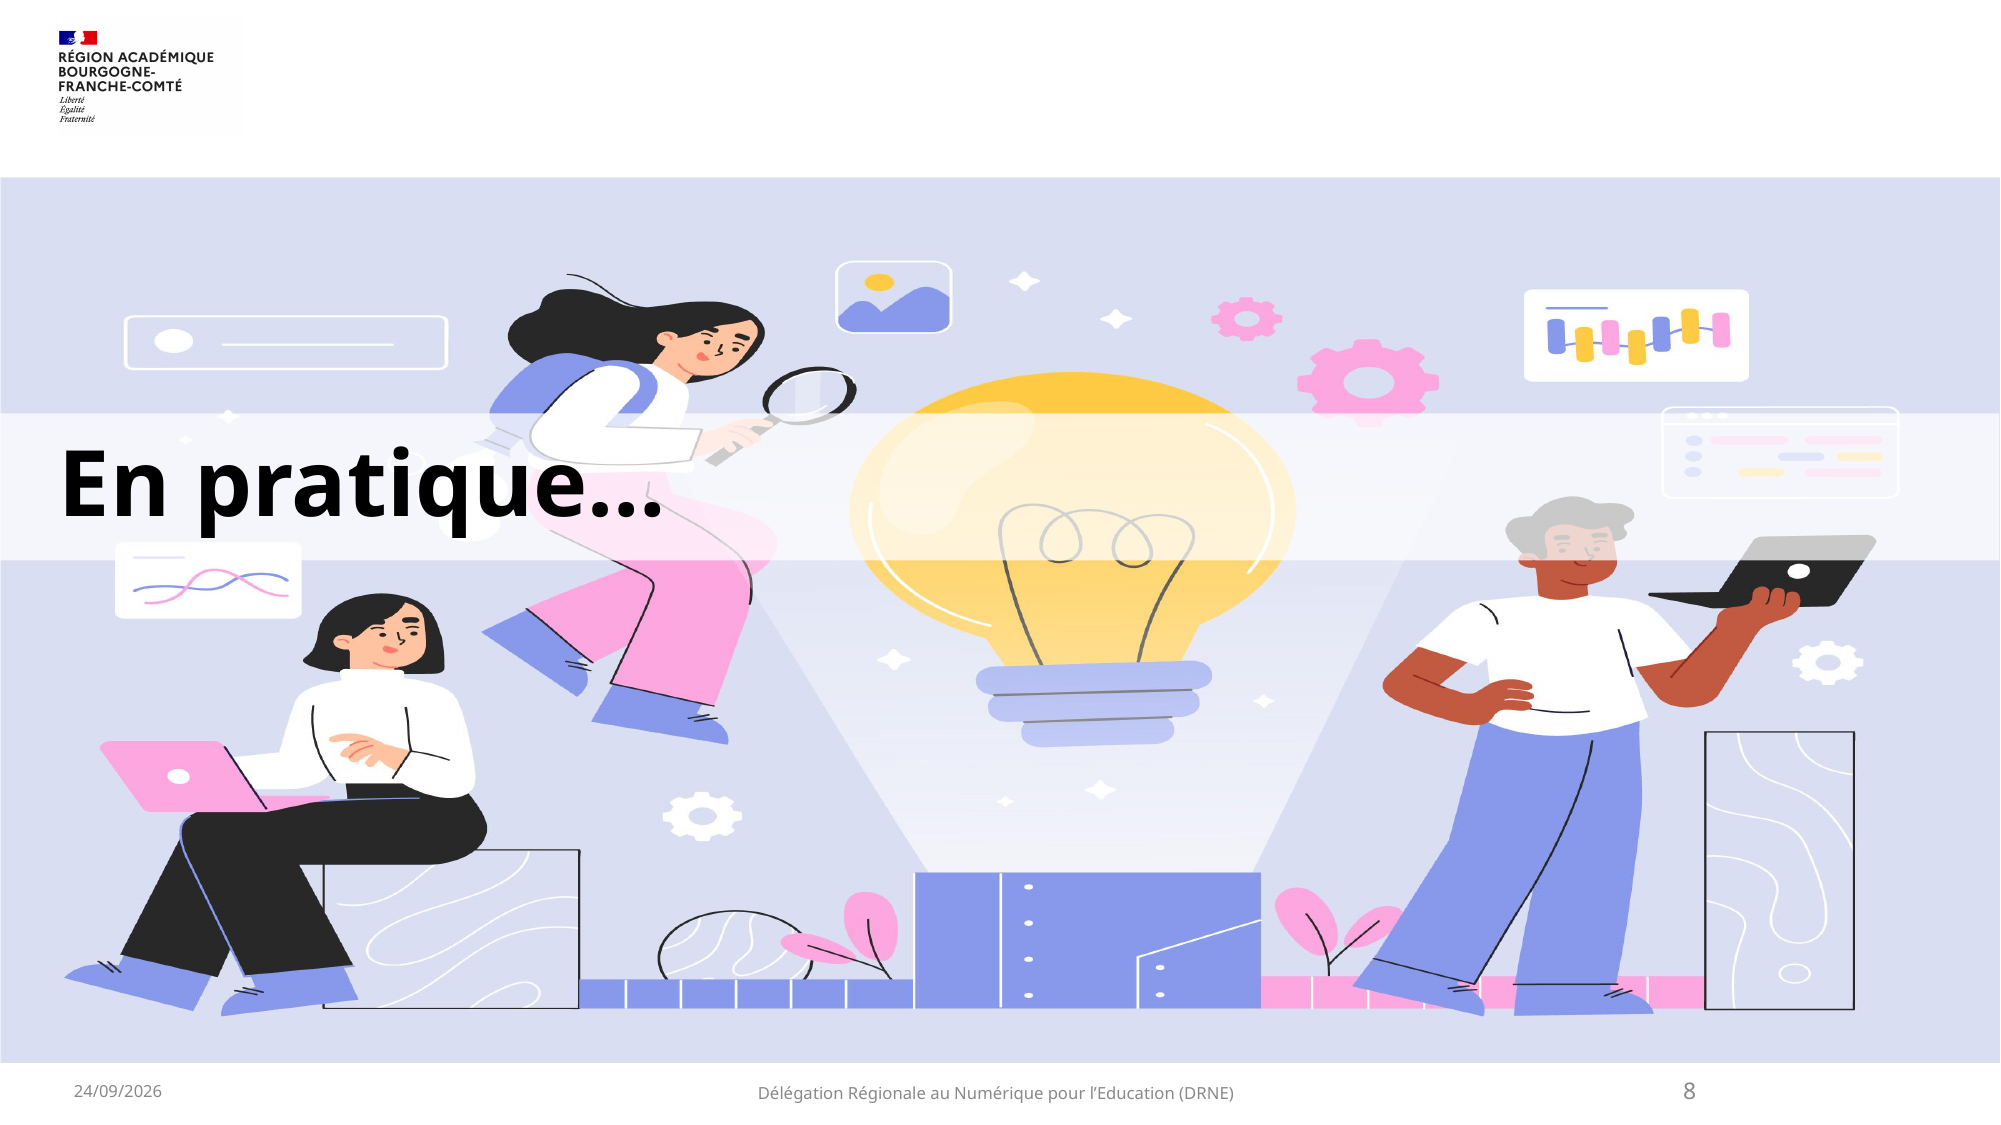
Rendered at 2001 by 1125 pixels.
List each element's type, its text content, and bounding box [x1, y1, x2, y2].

picture [0, 177, 2000, 413]
picture [0, 561, 2000, 1063]
text_box 8 [1683, 1062, 1919, 1122]
title En pratique… [0, 413, 2000, 561]
text_box 29/10/2024 [59, 1062, 295, 1122]
text_box Délégation Régionale au Numérique pour l’Education (DRNE) [546, 1063, 1432, 1122]
